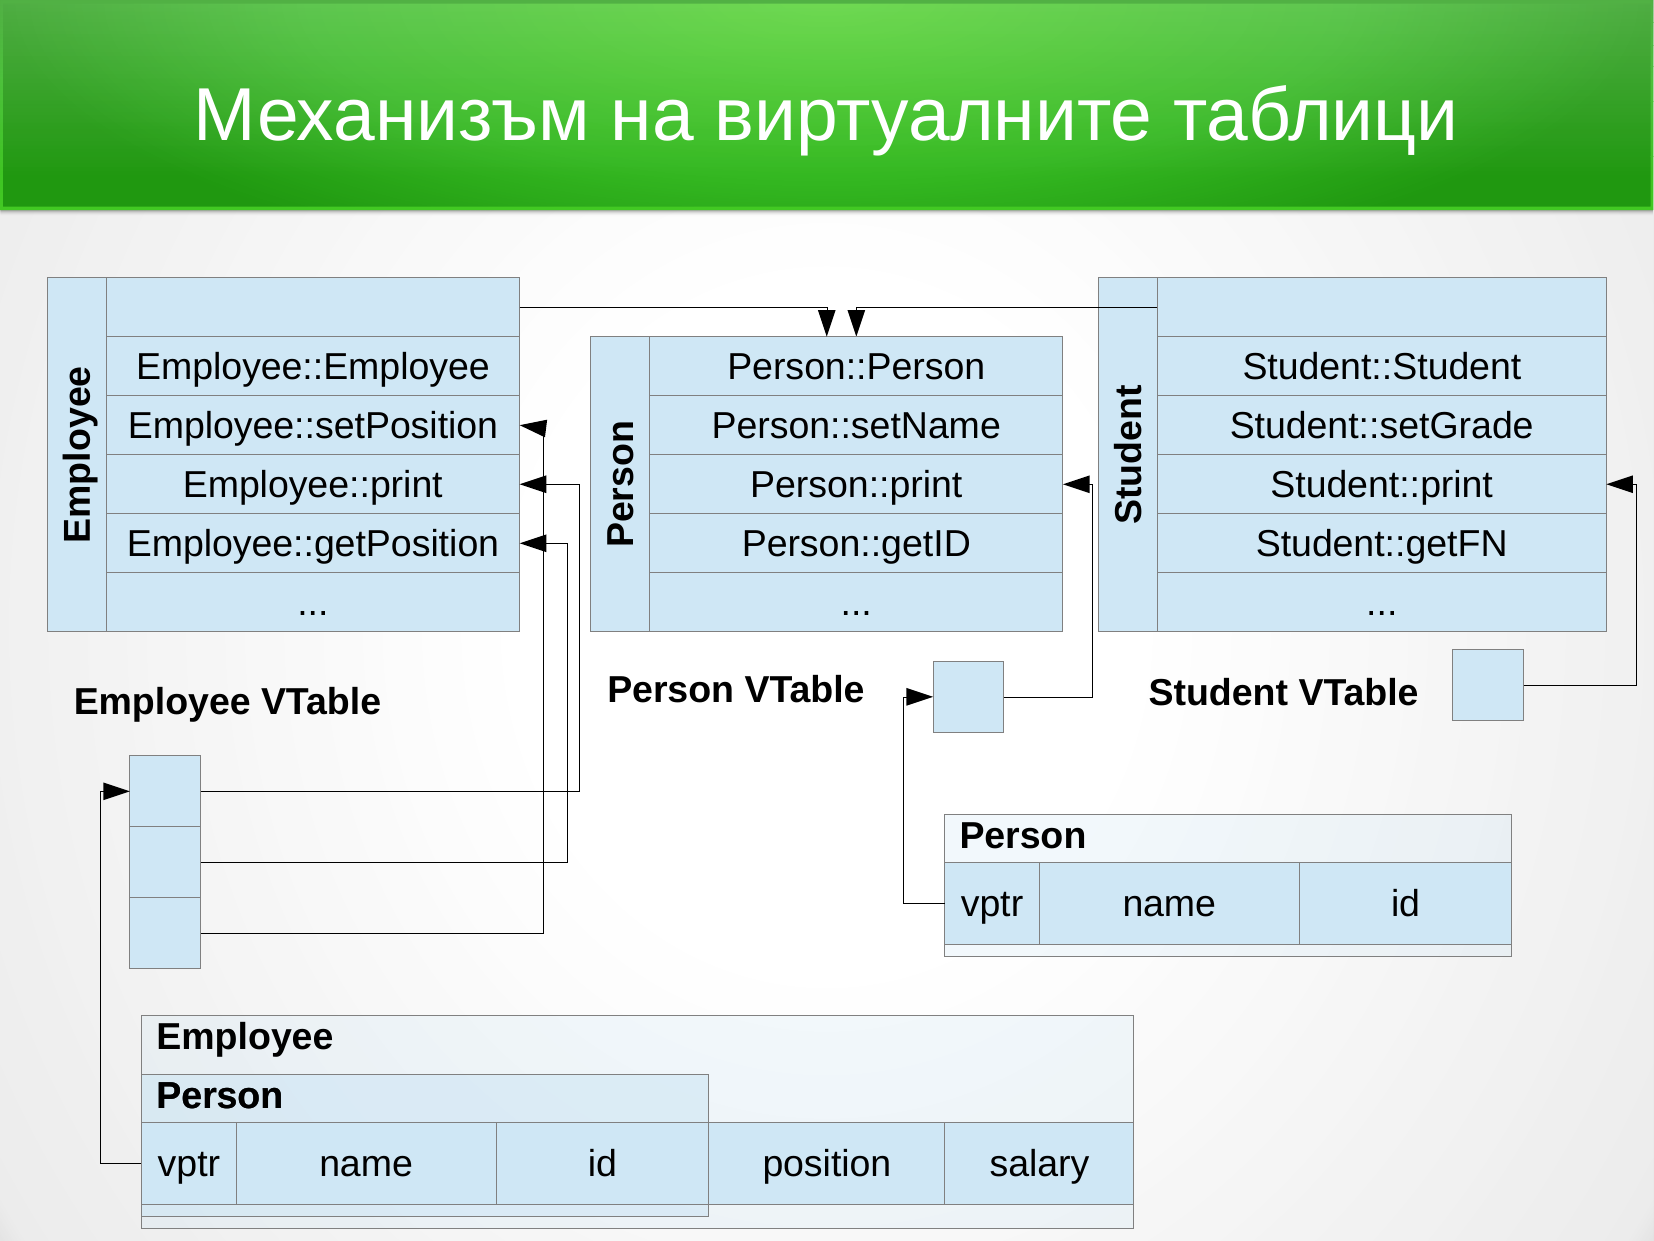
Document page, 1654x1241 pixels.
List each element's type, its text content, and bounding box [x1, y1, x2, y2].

text_box [106, 277, 520, 337]
text_box Student::setGrade [1157, 395, 1607, 454]
text_box Person::setName [650, 395, 1063, 454]
text_box position [708, 1122, 944, 1205]
text_box Student VTable [1133, 663, 1434, 721]
text_box vptr [944, 862, 1040, 945]
text_box Student::print [1157, 454, 1607, 513]
text_box [1157, 277, 1607, 337]
text_box Student::getFN [1157, 513, 1607, 572]
text_box ... [1157, 572, 1607, 632]
text_box Employee::print [107, 454, 520, 513]
text_box name [237, 1122, 496, 1205]
text_box ... [650, 572, 1063, 632]
text_box Employee::setPosition [107, 395, 520, 454]
text_box ... [107, 572, 520, 632]
text_box [1452, 649, 1524, 721]
text_box Student [1098, 277, 1157, 307]
text_box [933, 661, 1004, 733]
text_box Student [1098, 308, 1157, 632]
text_box Employee::getPosition [107, 513, 520, 572]
text_box Employee [141, 1205, 1134, 1229]
text_box Student::Student [1157, 337, 1607, 395]
text_box salary [944, 1122, 1134, 1205]
text_box Person::print [650, 454, 1063, 513]
text_box Person [590, 336, 650, 632]
text_box id [496, 1122, 708, 1205]
text_box Employee [141, 1015, 1134, 1122]
text_box Employee [47, 277, 107, 632]
text_box Person [141, 1205, 709, 1217]
text_box id [1299, 862, 1512, 945]
text_box Employee::Employee [107, 337, 520, 395]
text_box Person::getID [650, 513, 1063, 572]
title Механизъм на виртуалните таблици [82, 49, 1571, 179]
text_box [129, 755, 201, 969]
text_box Person [944, 945, 1512, 957]
text_box name [1040, 862, 1299, 945]
text_box Person VTable [592, 661, 880, 719]
text_box Person [944, 814, 1512, 862]
text_box Person::Person [650, 336, 1063, 395]
text_box vptr [141, 1122, 237, 1205]
text_box Person [141, 1074, 709, 1122]
text_box Employee VTable [59, 673, 397, 731]
